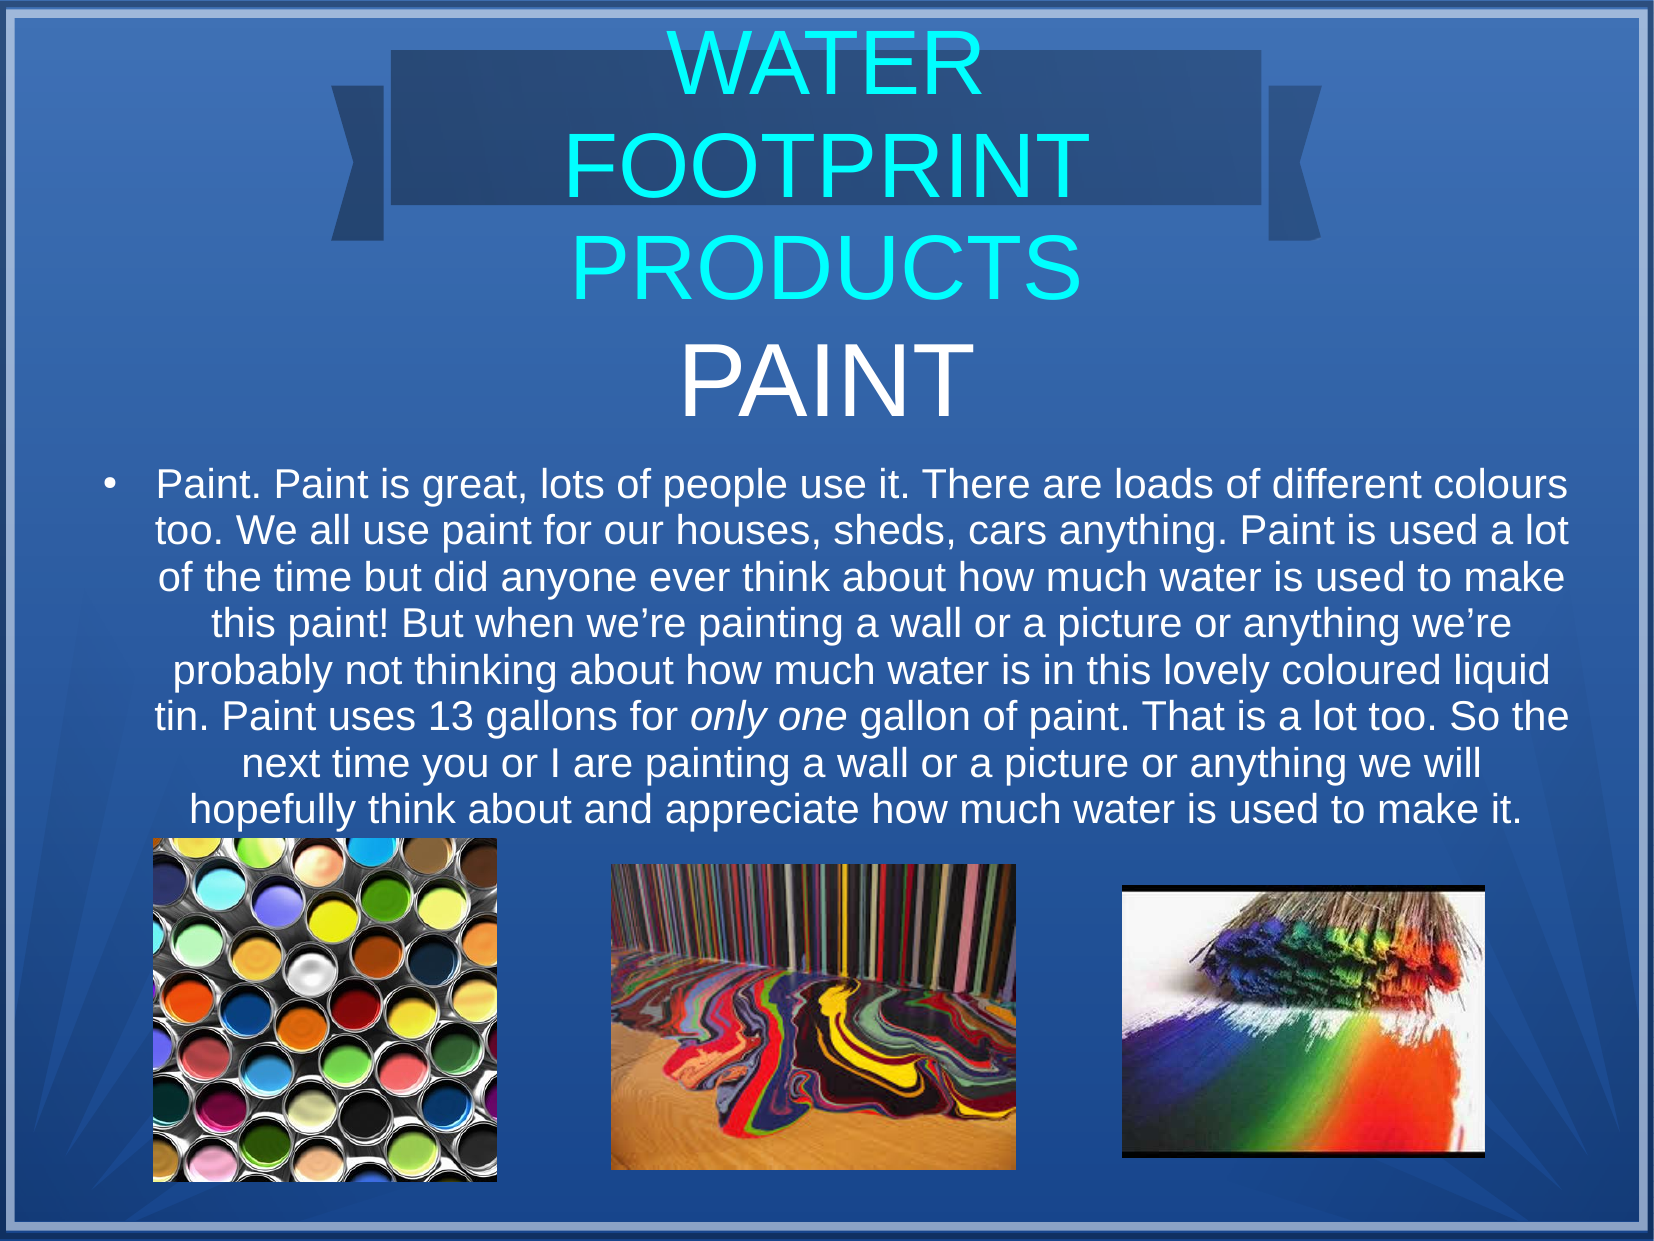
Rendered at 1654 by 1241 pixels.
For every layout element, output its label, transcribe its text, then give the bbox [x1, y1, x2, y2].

picture [611, 864, 1016, 1170]
picture [1122, 885, 1485, 1158]
list PAINT [47, 322, 1536, 780]
list Paint. Paint is great, lots of people use it. There are loads of different colours too. We all use paint for our houses, sheds, cars anything. Paint is used a lot of the time but did anyone ever think about how much water is used to make this paint! But when we’re painting a wall or a picture or anything we’re probably not thinking about how much water is in this lovely coloured liquid tin. Paint uses 13 gallons for only one gallon of paint. That is a lot too. So the next time you or I are painting a wall or a picture or anything we will hopefully think about and appreciate how much water is used to make it. [82, 460, 1571, 839]
title WATER FOOTPRINT PRODUCTS [389, 11, 1264, 320]
picture [153, 838, 497, 1182]
